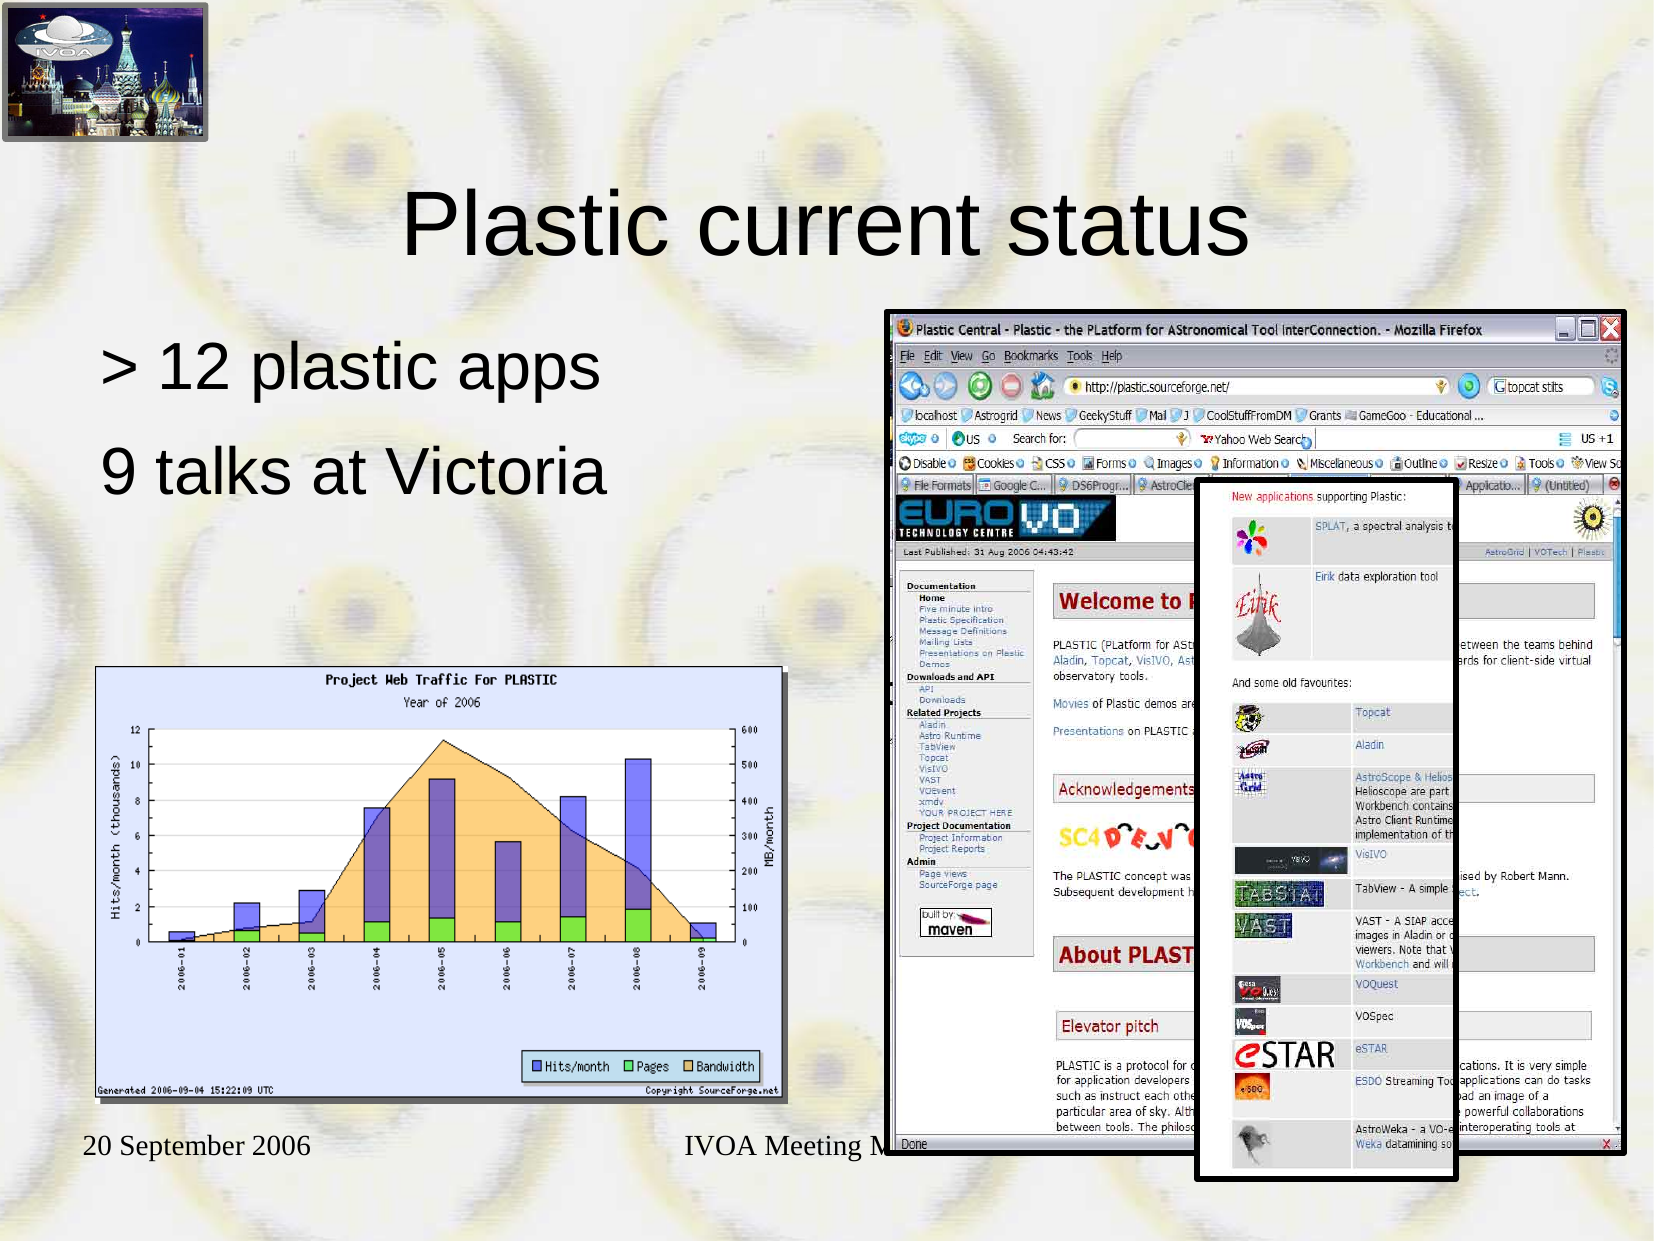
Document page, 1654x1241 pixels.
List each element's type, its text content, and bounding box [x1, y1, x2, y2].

picture [0, 0, 1654, 1241]
list > 12 plastic apps 9 talks at Victoria [82, 329, 884, 1109]
title Plastic current status [82, 120, 1571, 328]
